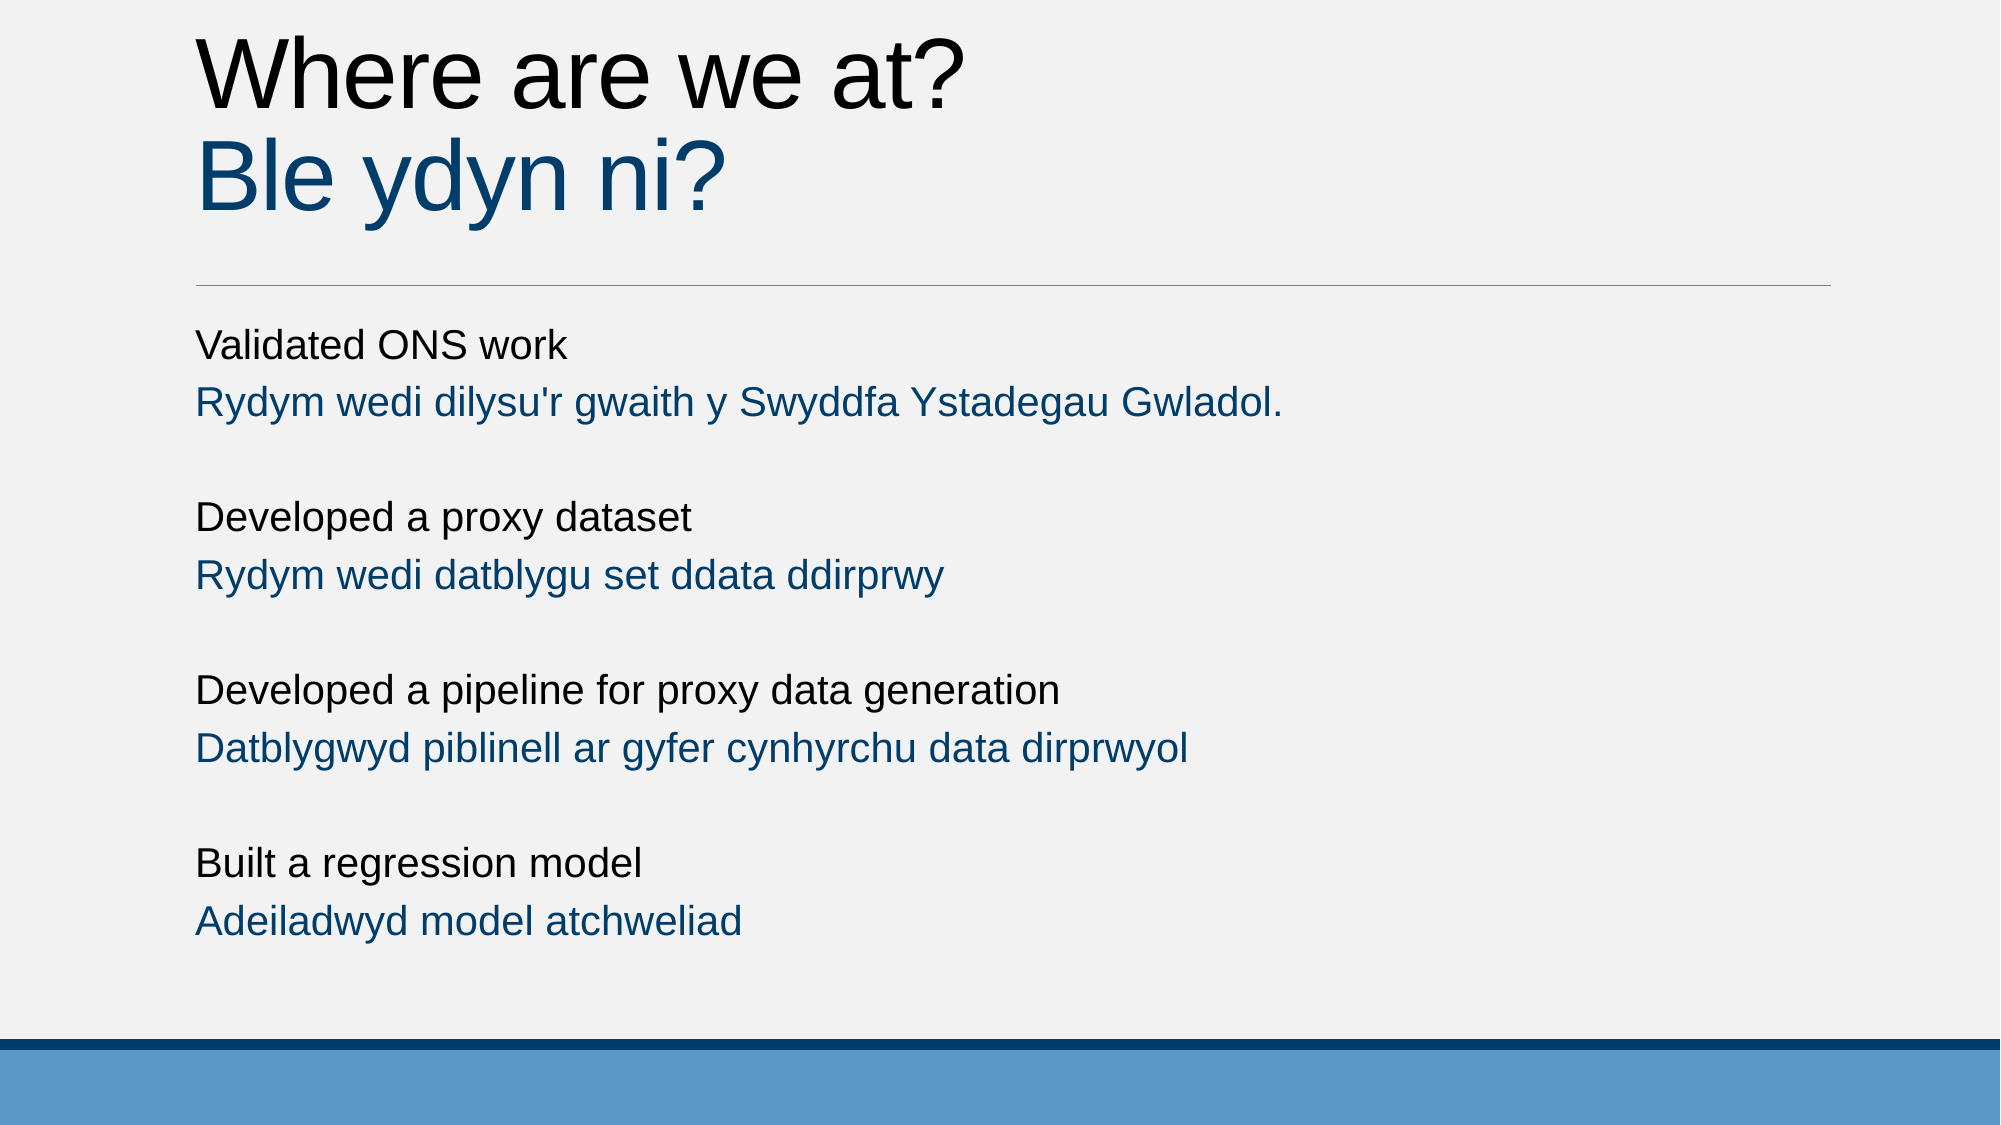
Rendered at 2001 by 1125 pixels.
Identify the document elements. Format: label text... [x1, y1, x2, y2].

list Validated ONS work Rydym wedi dilysu'r gwaith y Swyddfa Ystadegau Gwladol. Developed a proxy dataset Rydym wedi datblygu set ddata ddirprwy Developed a pipeline for proxy data generation Datblygwyd piblinell ar gyfer cynhyrchu data dirprwyol Built a regression model Adeiladwyd model atchweliad [180, 315, 2000, 1009]
title Where are we at? Ble ydyn ni? [180, 0, 1831, 238]
